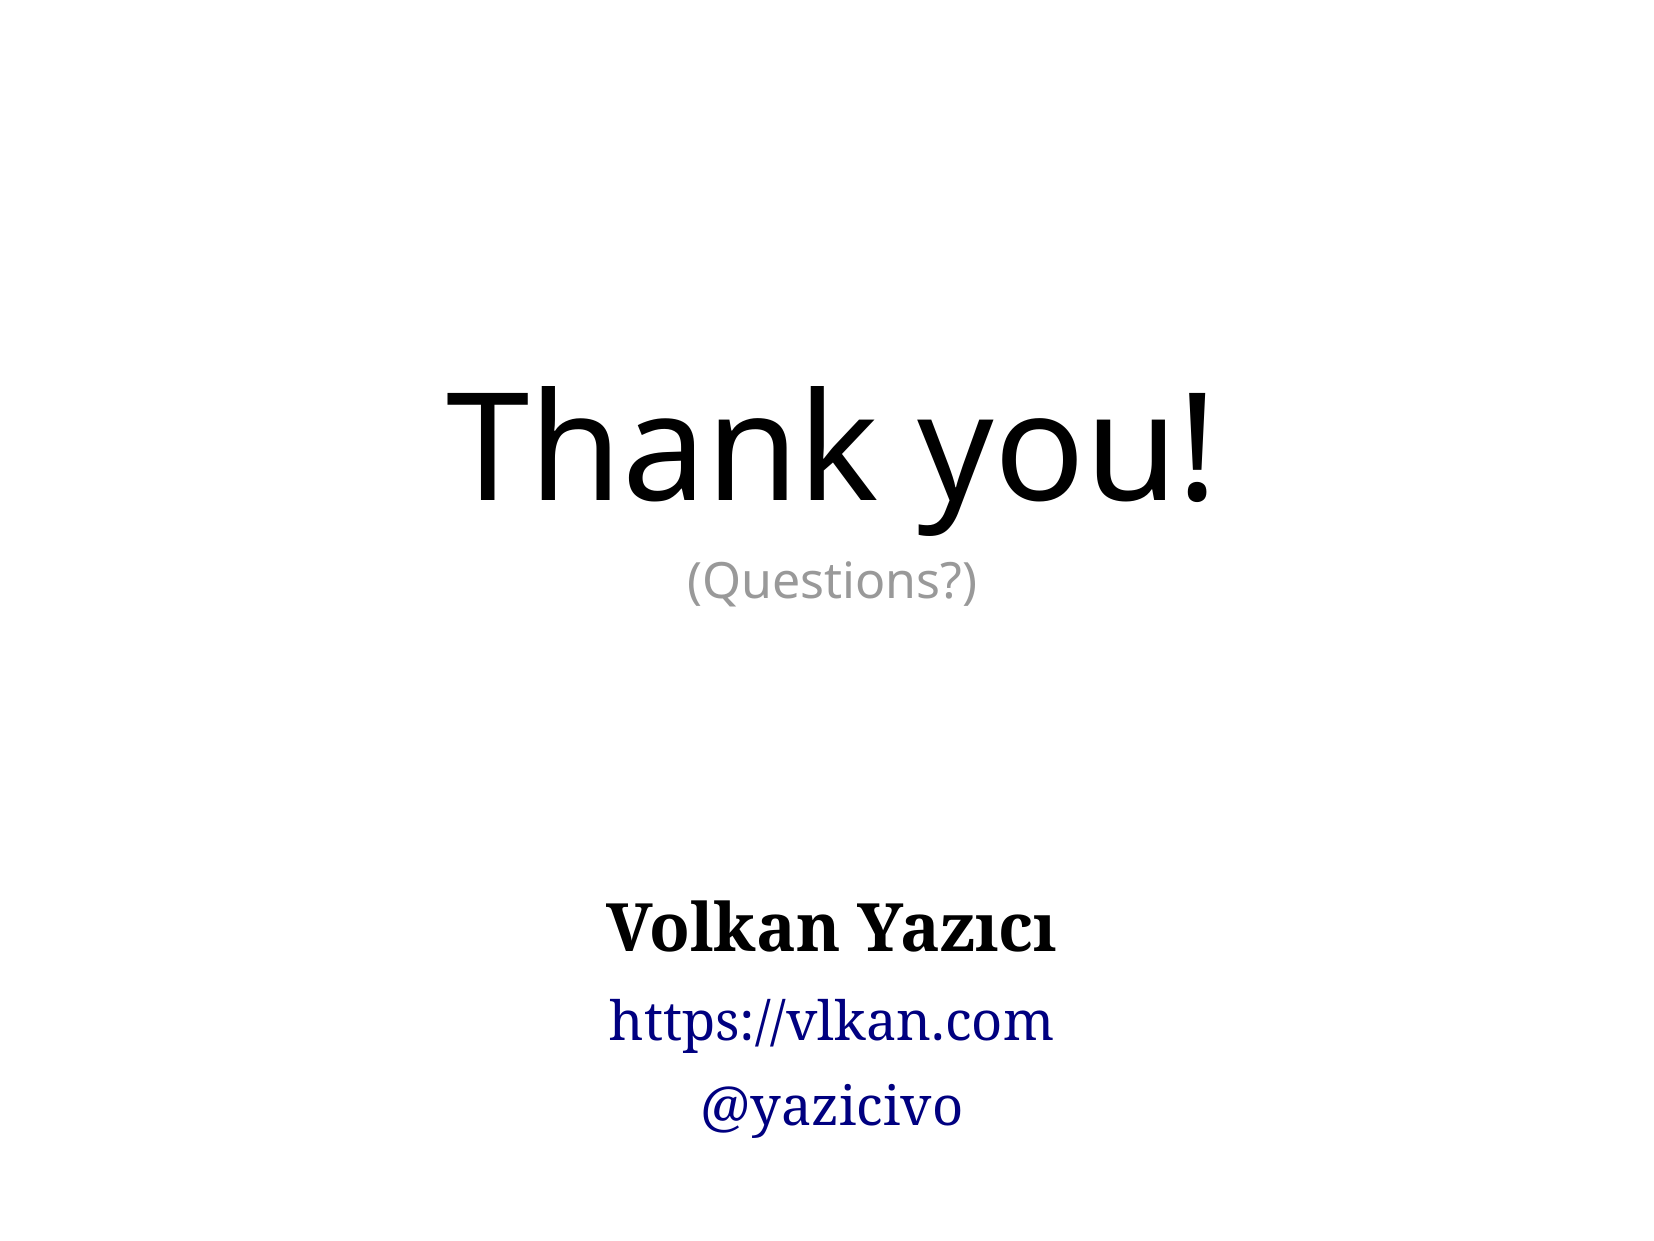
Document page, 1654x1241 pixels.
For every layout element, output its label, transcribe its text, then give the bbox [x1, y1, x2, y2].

list Thank you! (Questions?) Volkan Yazıcı https://vlkan.com @yazicivo [29, 30, 1636, 1220]
